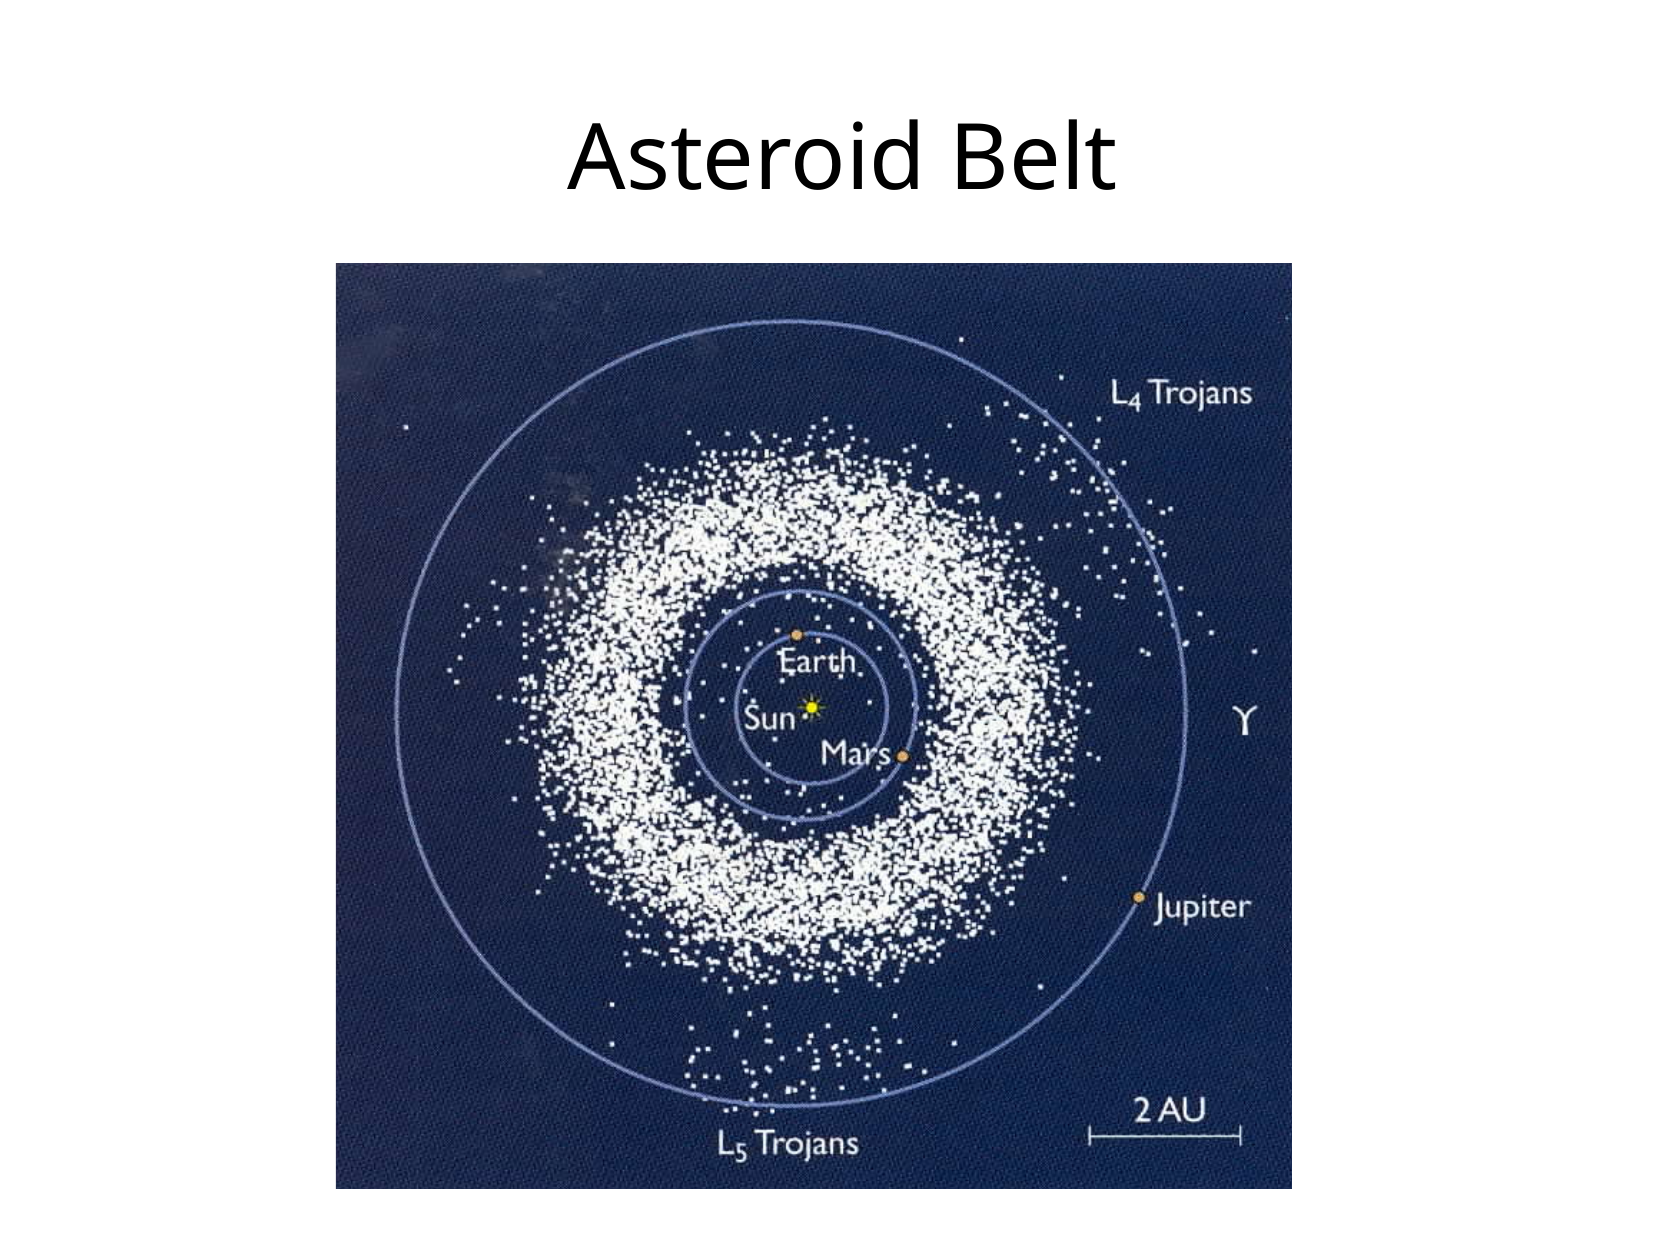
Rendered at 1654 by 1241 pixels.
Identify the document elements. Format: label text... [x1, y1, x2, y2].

title Asteroid Belt [82, 49, 1571, 257]
picture [335, 263, 1292, 1189]
